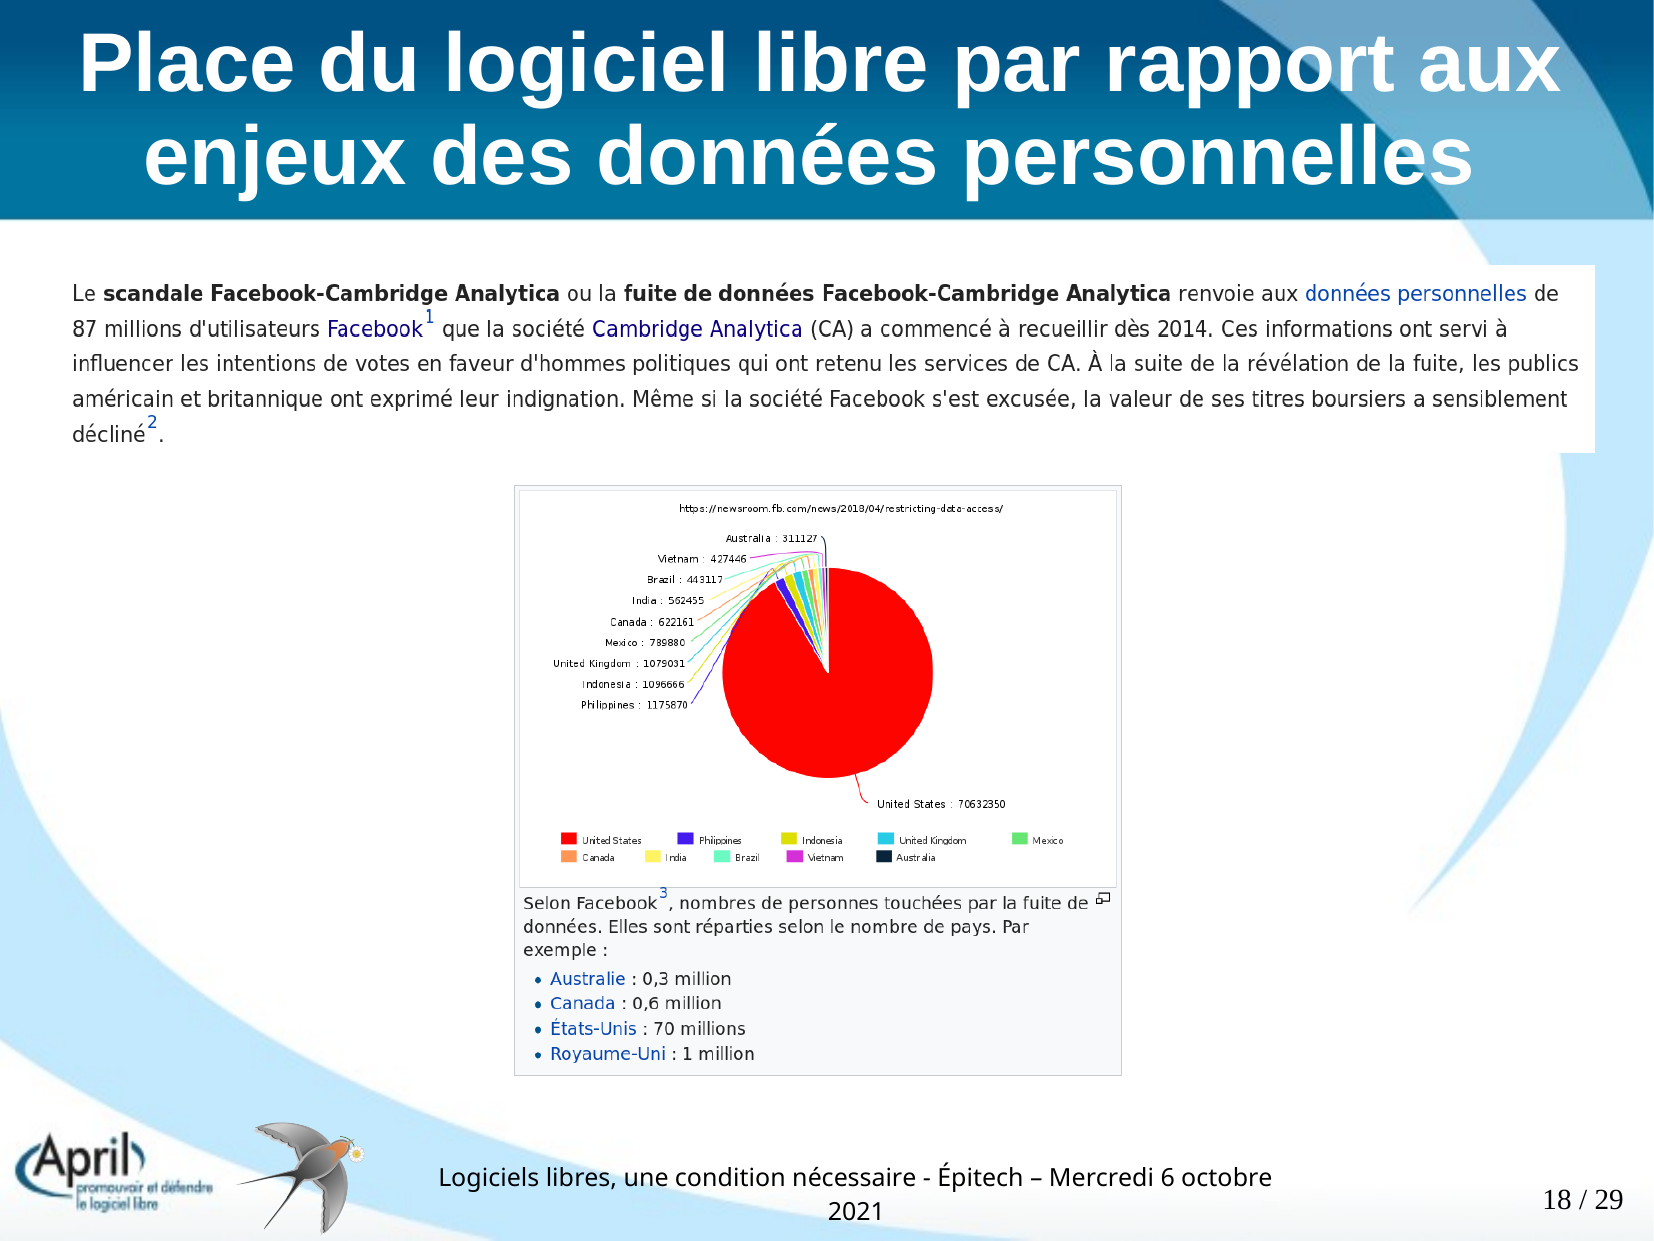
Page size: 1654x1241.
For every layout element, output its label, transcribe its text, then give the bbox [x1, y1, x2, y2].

picture [0, 0, 1654, 1241]
title Place du logiciel libre par rapport aux enjeux des données personnelles [76, 5, 1565, 213]
